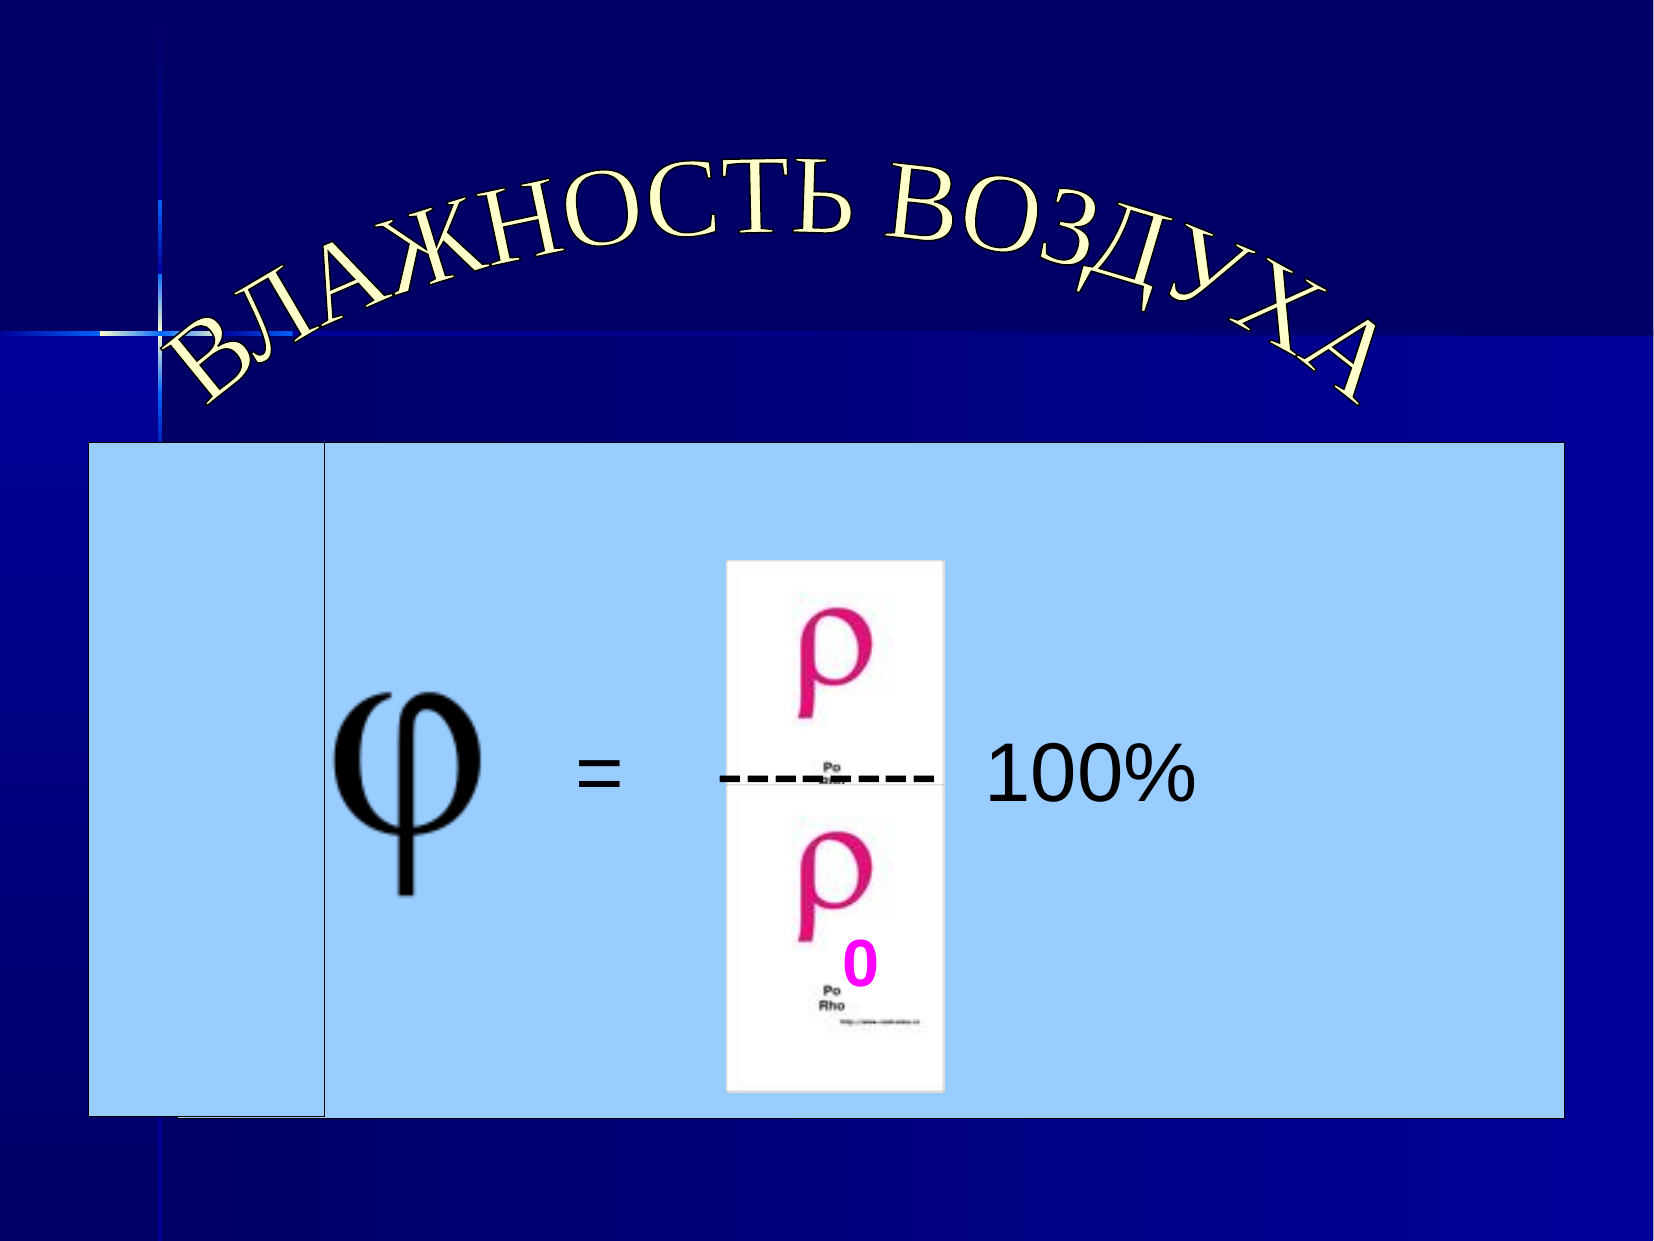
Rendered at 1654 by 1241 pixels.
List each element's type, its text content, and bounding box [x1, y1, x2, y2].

text_box ВЛАЖНОСТЬ ВОЗДУХА [964, 175, 1038, 253]
text_box ВЛАЖНОСТЬ ВОЗДУХА [884, 162, 954, 241]
text_box ВЛАЖНОСТЬ ВОЗДУХА [1075, 201, 1174, 313]
text_box [88, 442, 1565, 1119]
text_box ВЛАЖНОСТЬ ВОЗДУХА [722, 158, 788, 234]
picture [726, 827, 945, 1093]
picture [726, 560, 945, 718]
text_box ВЛАЖНОСТЬ ВОЗДУХА [565, 169, 639, 247]
text_box 0 [827, 918, 895, 1009]
text_box ВЛАЖНОСТЬ ВОЗДУХА [649, 160, 717, 238]
text_box ВЛАЖНОСТЬ ВОЗДУХА [1168, 222, 1257, 302]
picture [325, 614, 519, 916]
text_box = -------- 100% [560, 718, 1214, 827]
text_box ВЛАЖНОСТЬ ВОЗДУХА [160, 178, 565, 406]
text_box ВЛАЖНОСТЬ ВОЗДУХА [1228, 256, 1377, 407]
text_box ВЛАЖНОСТЬ ВОЗДУХА [1040, 188, 1096, 266]
text_box ВЛАЖНОСТЬ ВОЗДУХА [792, 158, 852, 234]
